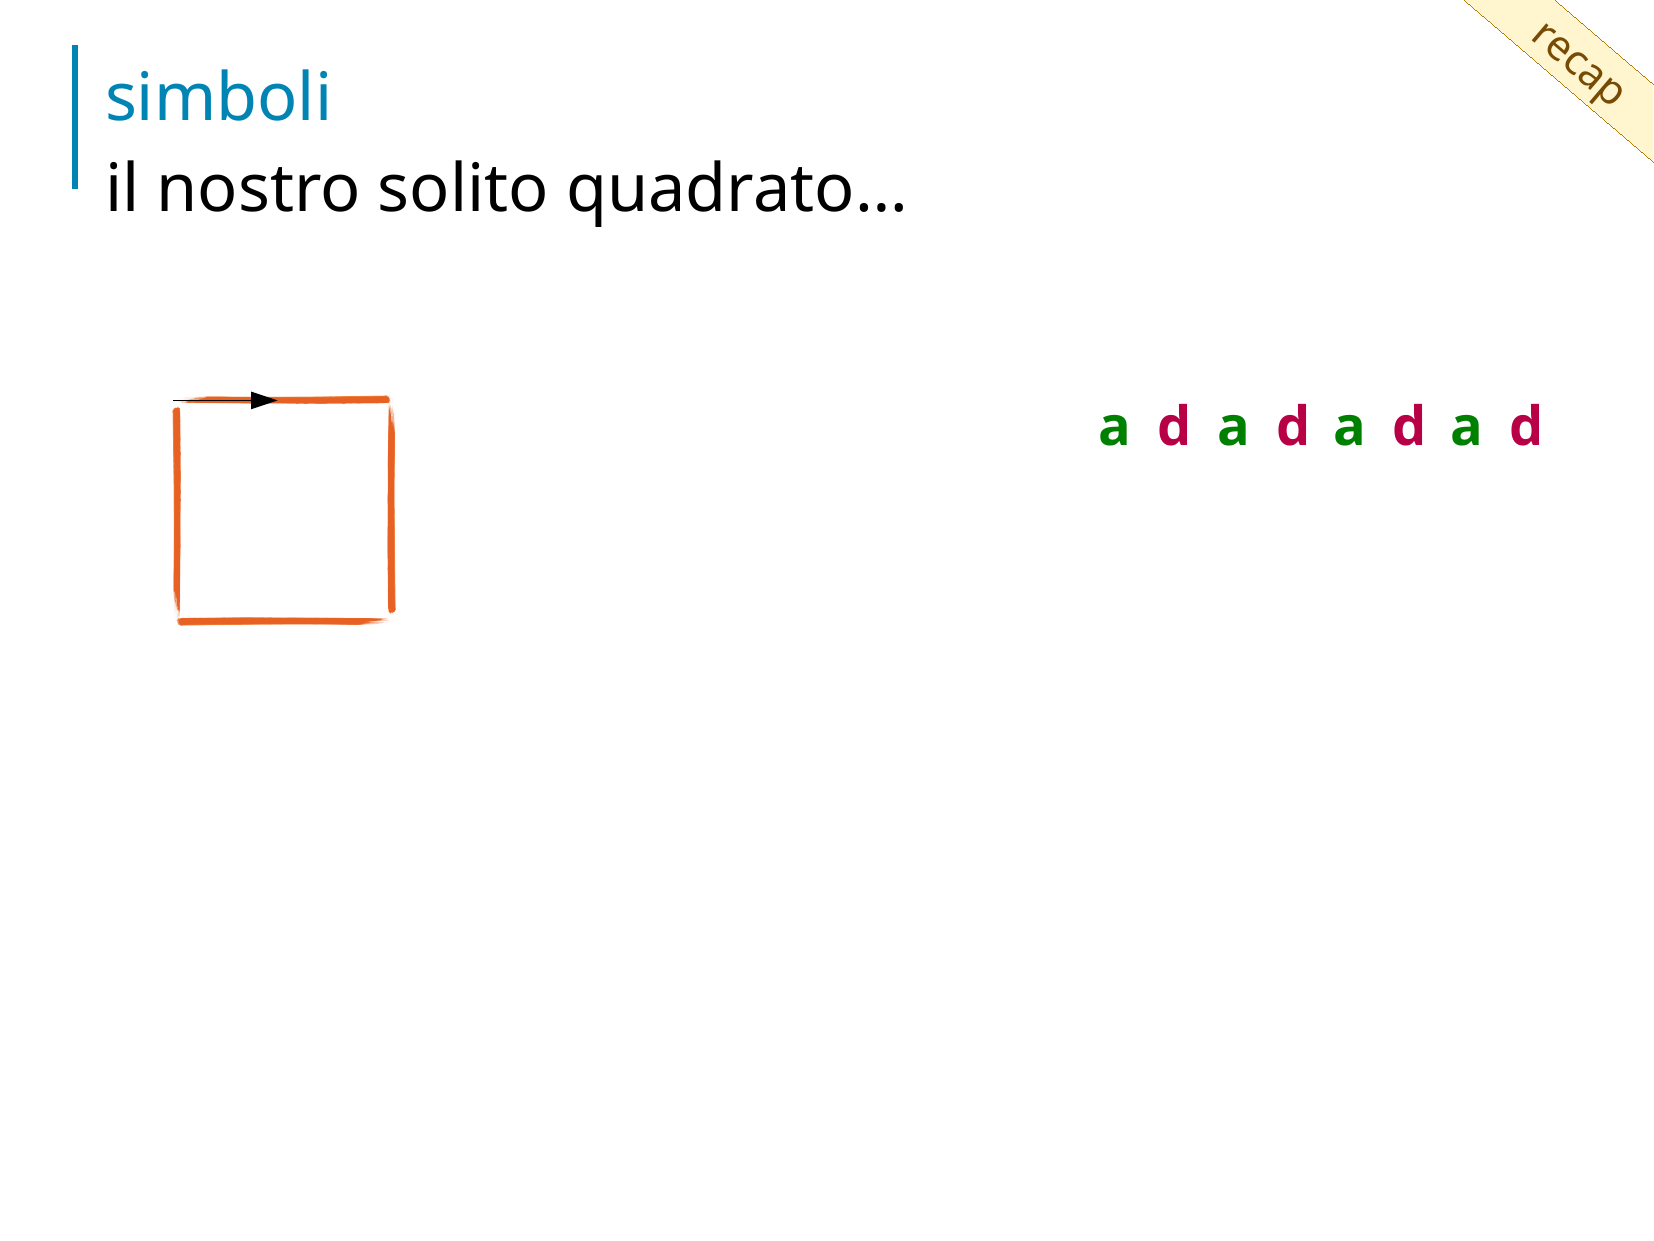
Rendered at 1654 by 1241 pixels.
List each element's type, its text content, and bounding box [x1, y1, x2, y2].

text_box a [1083, 383, 1142, 472]
text_box a [1318, 384, 1388, 473]
text_box a [1447, 384, 1494, 473]
text_box d [1142, 383, 1202, 472]
picture [170, 395, 251, 404]
text_box d [1261, 383, 1332, 472]
text_box a [1202, 383, 1261, 472]
text_box d [1494, 384, 1565, 473]
picture [172, 406, 398, 628]
title simboli il nostro solito quadrato… [105, 49, 1571, 200]
picture [265, 393, 396, 614]
text_box recap [1464, 0, 1654, 163]
text_box d [1388, 384, 1447, 473]
